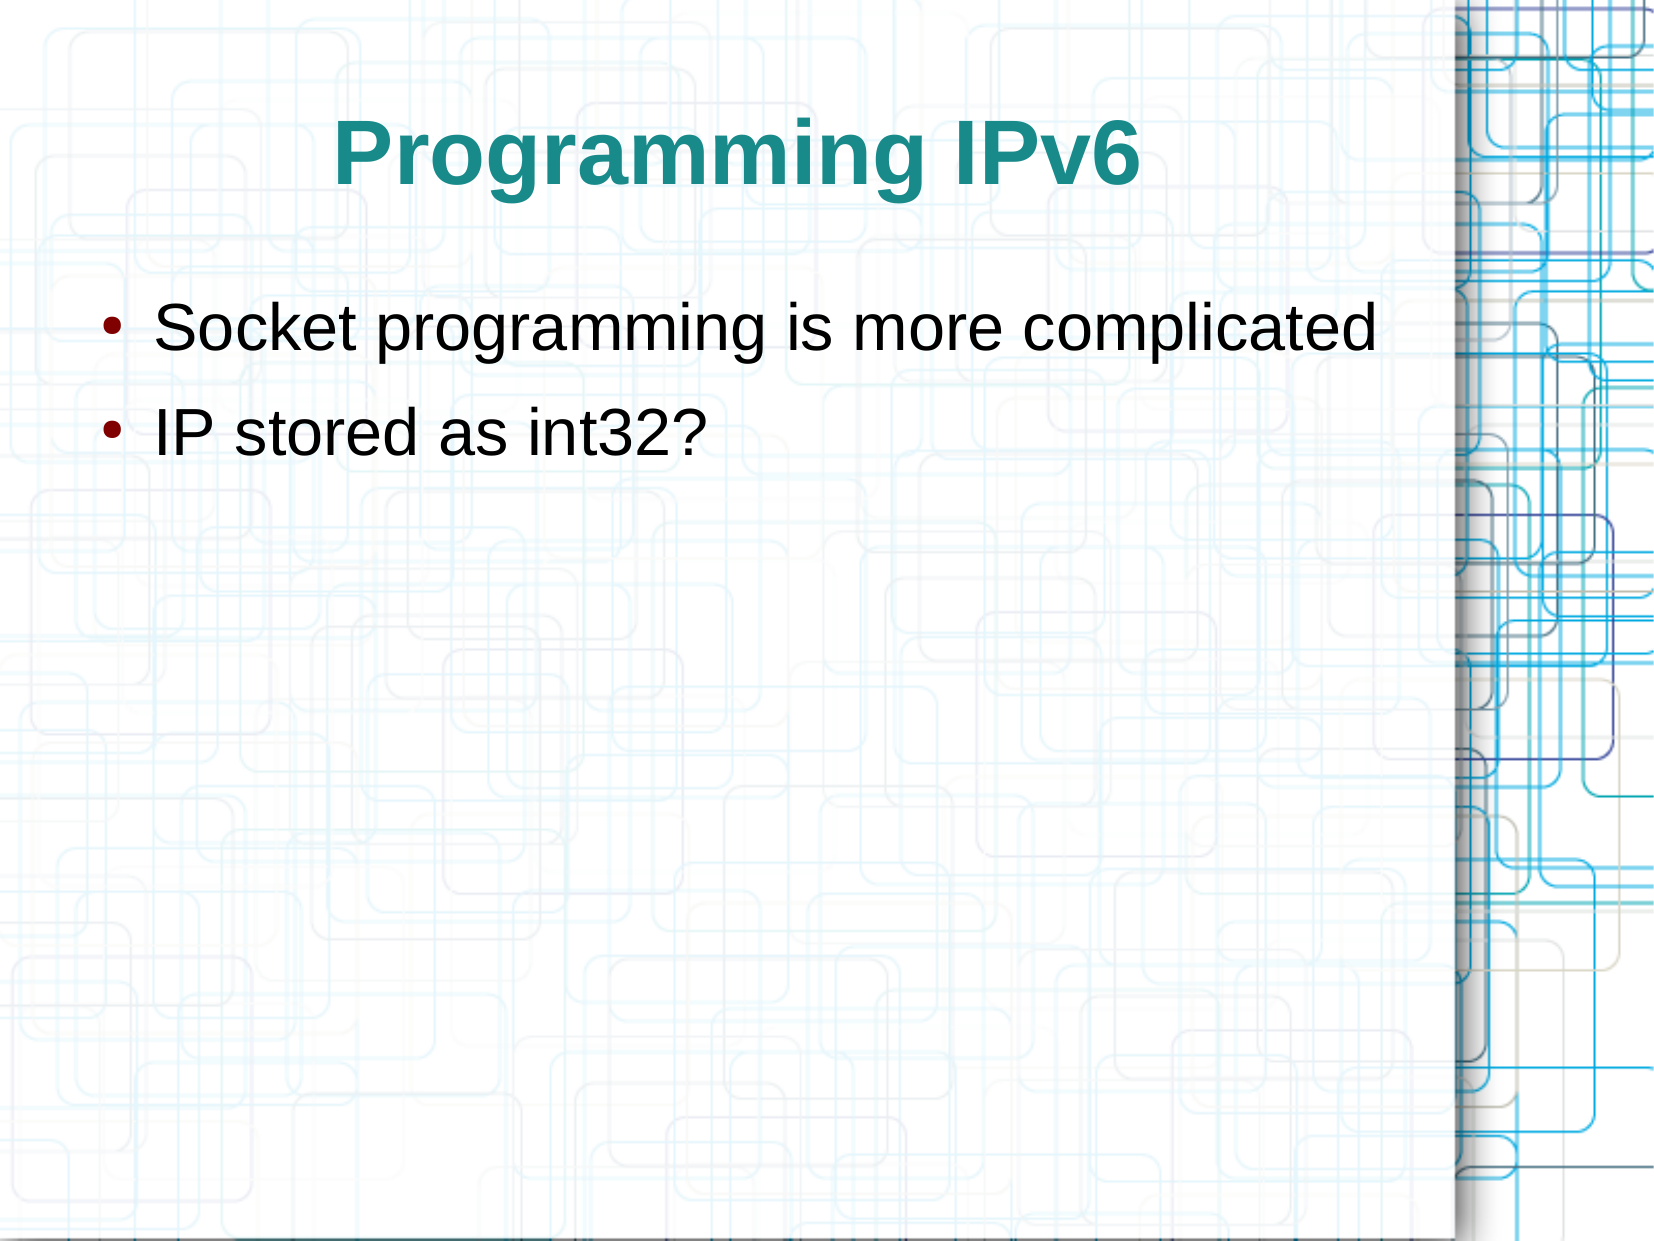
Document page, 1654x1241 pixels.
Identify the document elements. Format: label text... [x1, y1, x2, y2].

title Programming IPv6 [59, 56, 1418, 250]
picture [0, 0, 1654, 1241]
list Socket programming is more complicated IP stored as int32? [82, 290, 1418, 1094]
